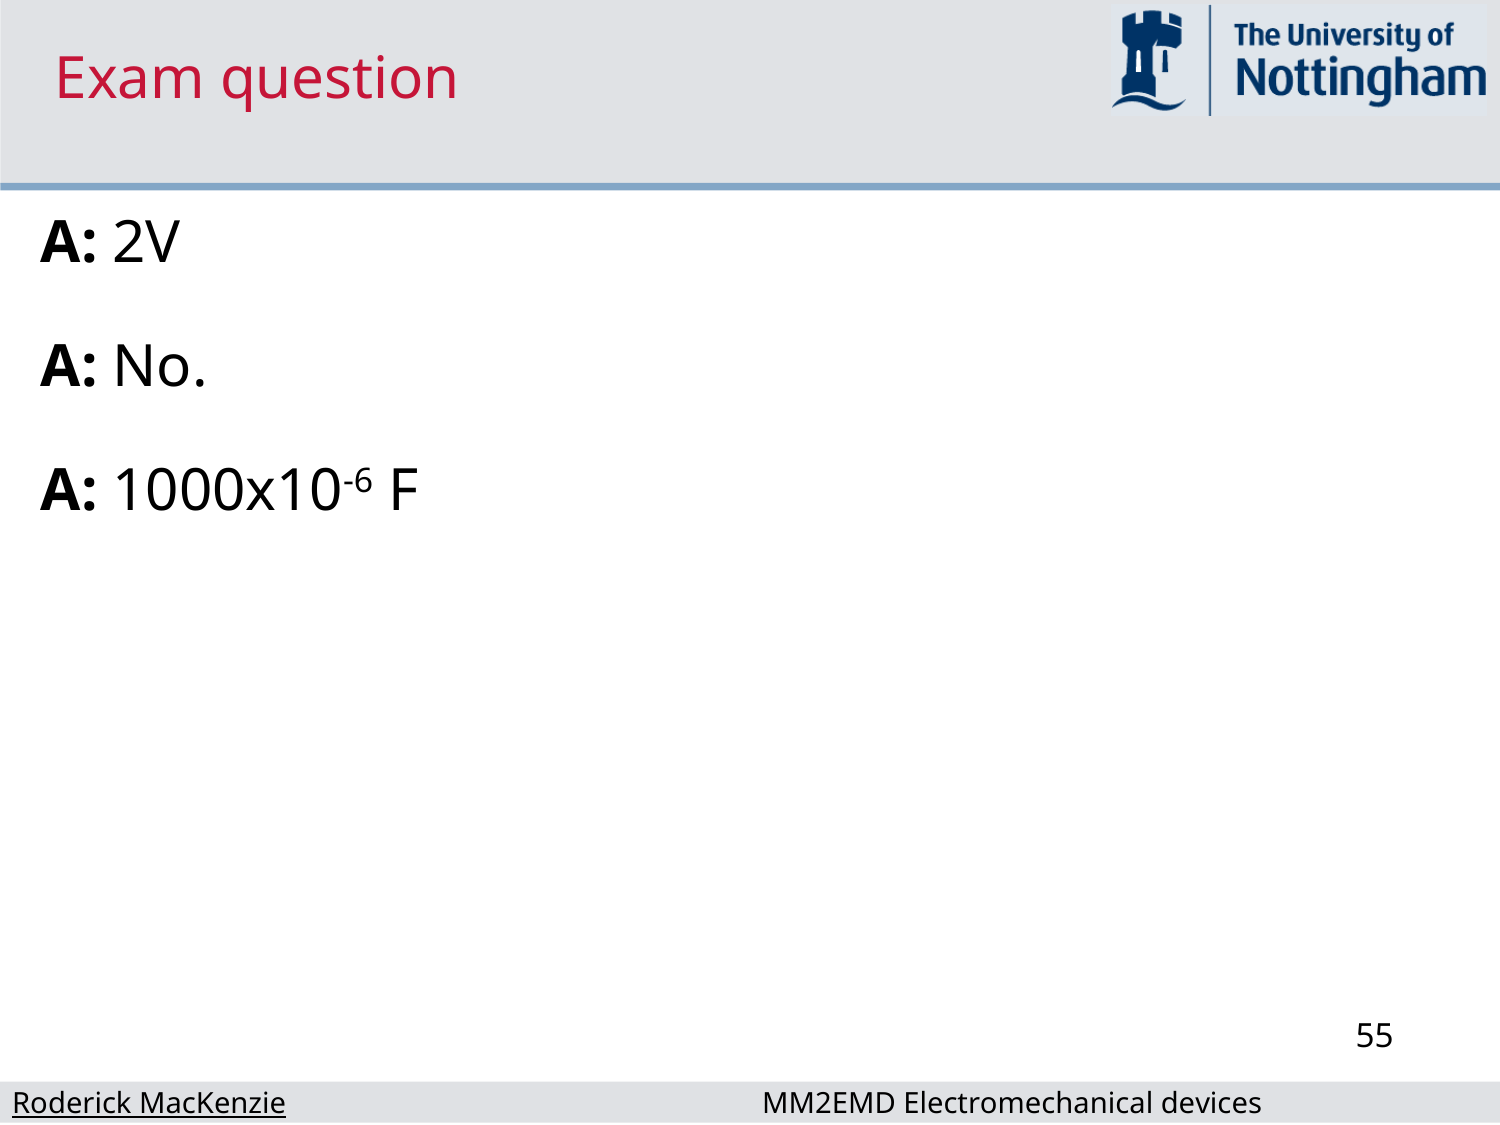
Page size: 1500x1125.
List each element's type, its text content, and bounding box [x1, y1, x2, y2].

title Exam question [39, 23, 1278, 129]
picture [1111, 4, 1487, 116]
text_box <number> [1340, 1006, 1500, 1077]
text_box A: 2V A: No. A: 1000x10-6 F [26, 197, 1428, 1042]
